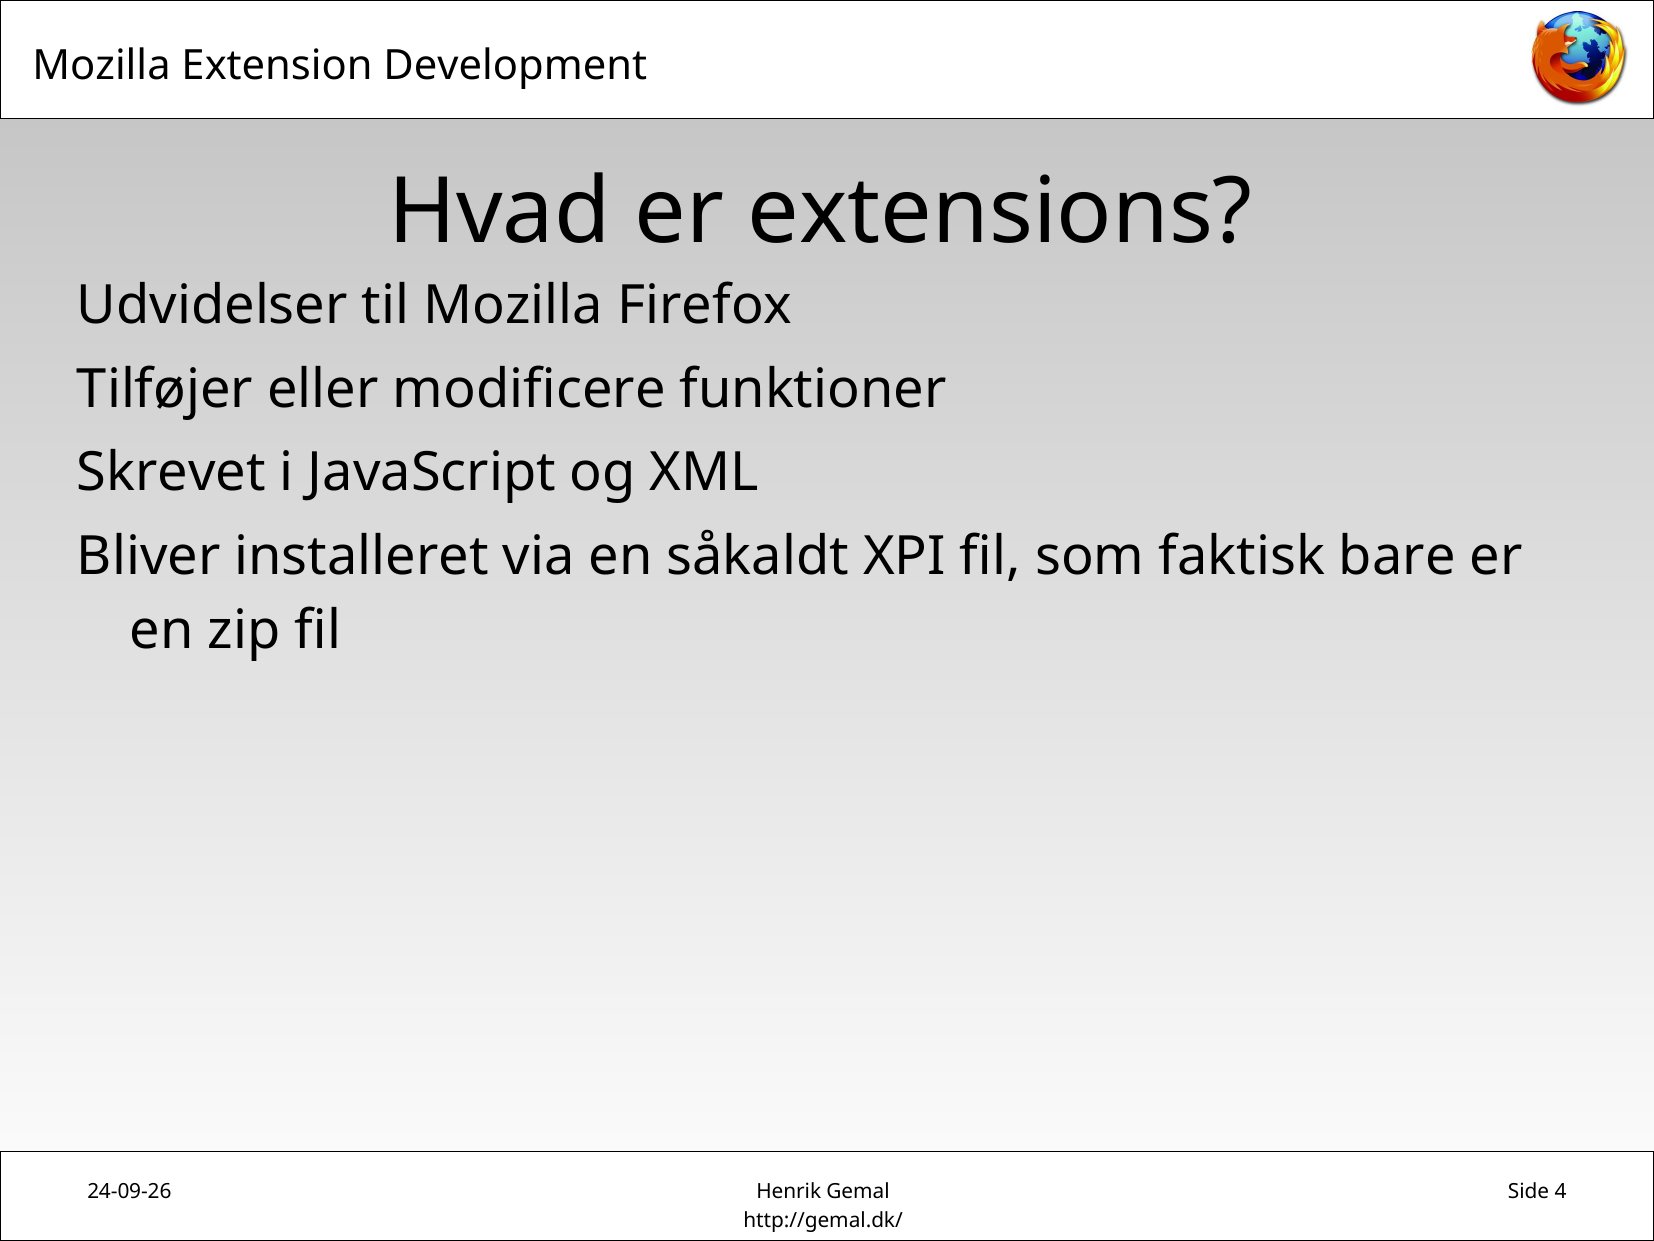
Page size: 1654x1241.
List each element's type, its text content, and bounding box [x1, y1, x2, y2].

list Udvidelser til Mozilla Firefox Tilføjer eller modificere funktioner Skrevet i JavaScript og XML Bliver installeret via en såkaldt XPI fil, som faktisk bare er en zip fil [59, 265, 1595, 1152]
title Hvad er extensions? [76, 147, 1565, 265]
picture [1529, 11, 1630, 108]
